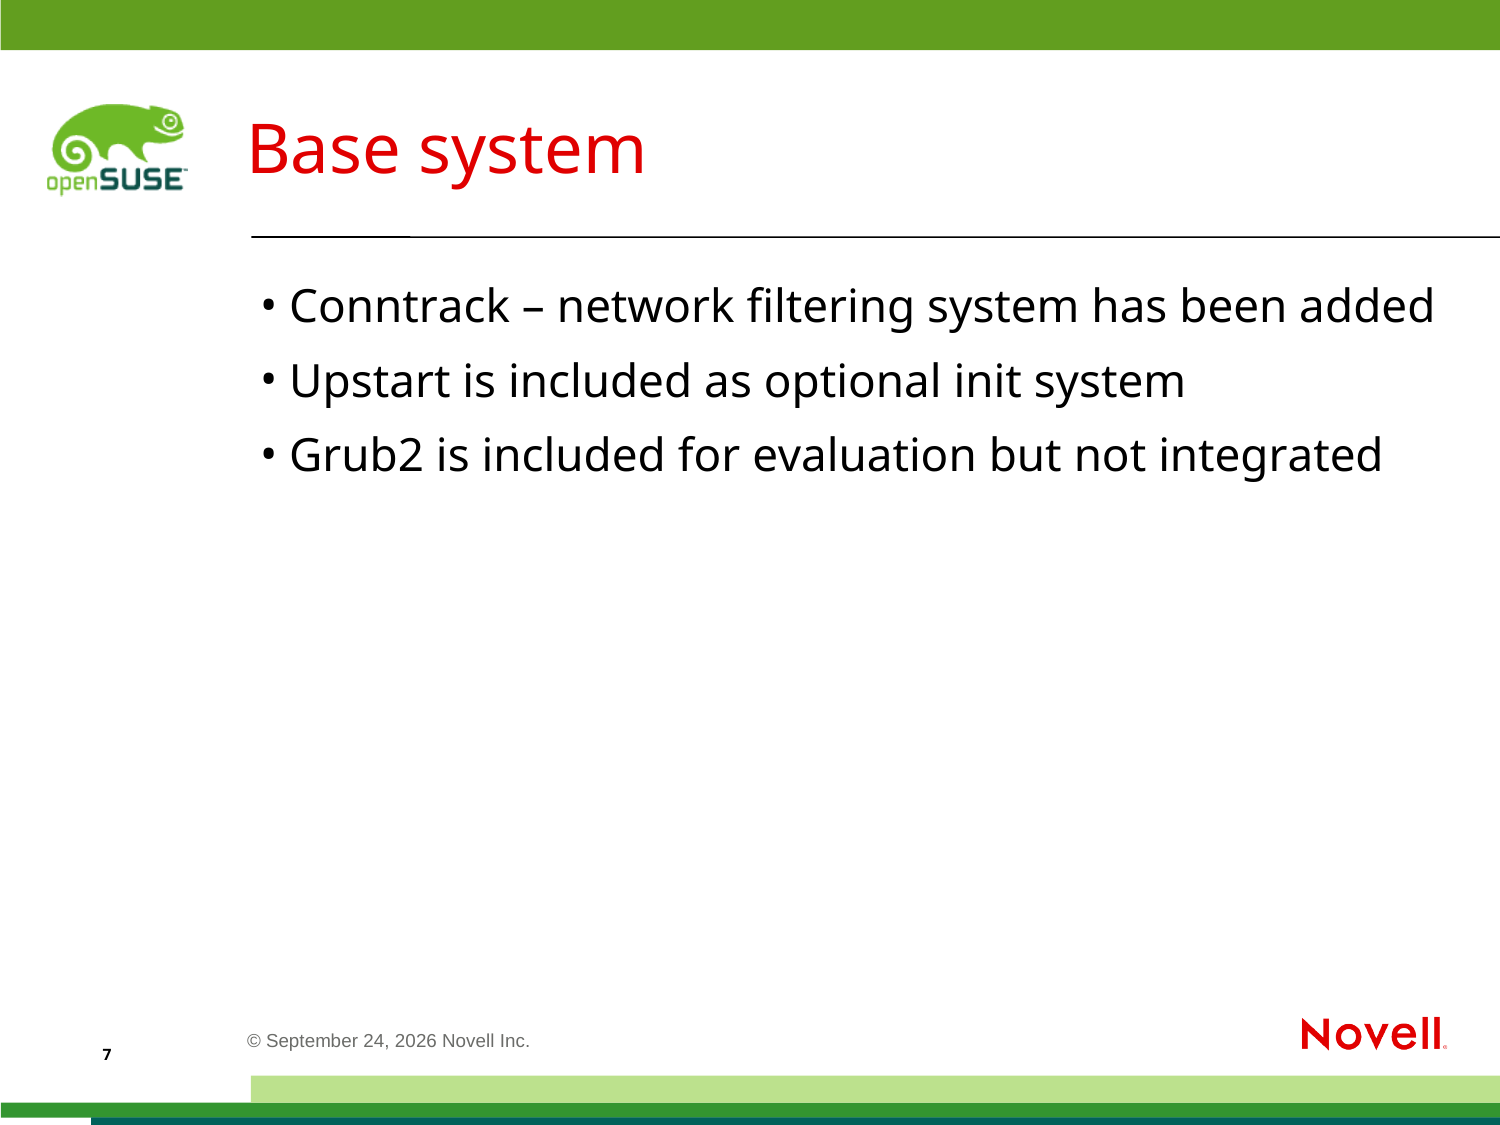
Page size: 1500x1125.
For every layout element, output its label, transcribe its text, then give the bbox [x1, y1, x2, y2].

list Conntrack – network filtering system has been added Upstart is included as optional init system Grub2 is included for evaluation but not integrated [245, 267, 1458, 1026]
title Base system [246, 60, 1409, 239]
picture [1295, 1026, 1453, 1056]
picture [47, 104, 188, 197]
